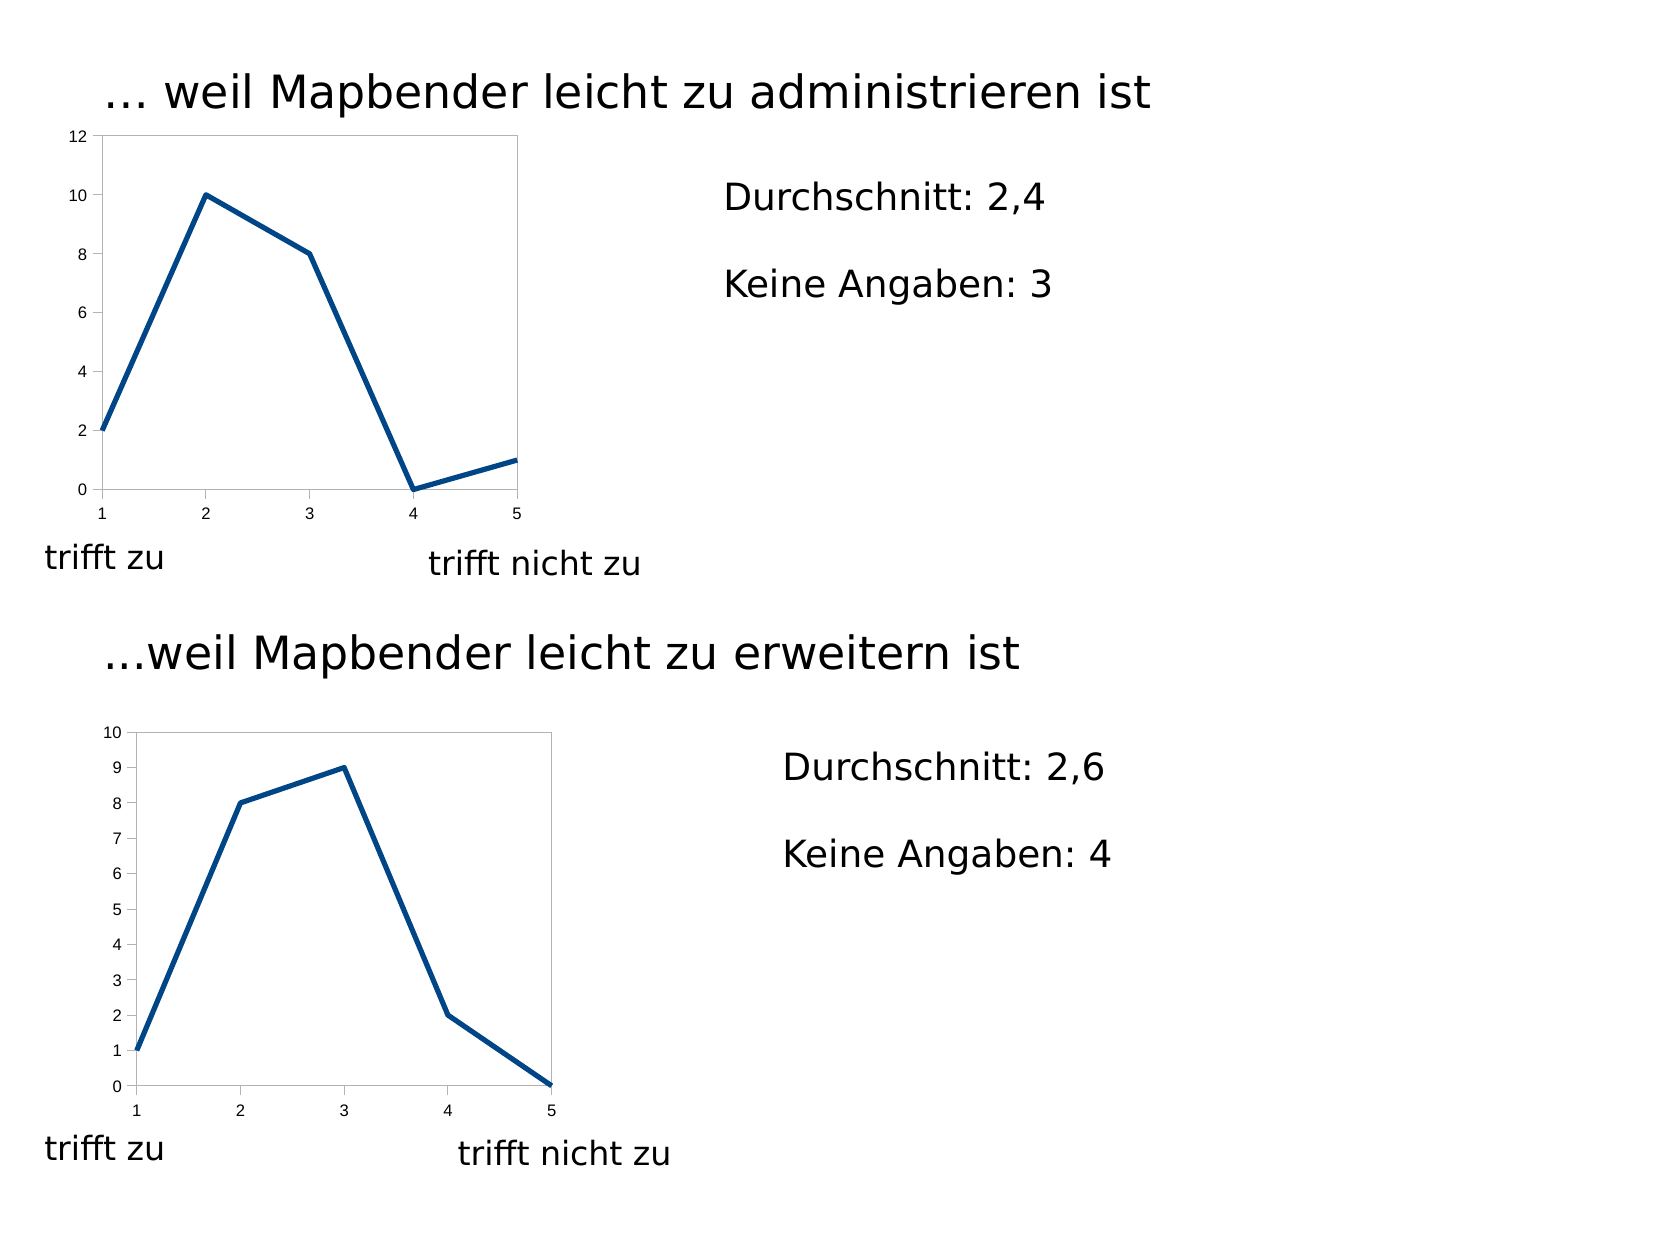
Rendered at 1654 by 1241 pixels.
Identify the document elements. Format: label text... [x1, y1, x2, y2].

text_box trifft zu [29, 531, 207, 585]
text_box Durchschnitt: 2,6 Keine Angaben: 4 [767, 738, 1300, 884]
chart [88, 708, 562, 1123]
text_box ...weil Mapbender leicht zu erweitern ist [88, 620, 1418, 689]
text_box trifft nicht zu [413, 537, 680, 591]
text_box Durchschnitt: 2,4 Keine Angaben: 3 [708, 168, 1447, 314]
text_box trifft zu [29, 1122, 237, 1182]
chart [59, 118, 532, 532]
text_box trifft nicht zu [442, 1127, 739, 1182]
text_box … weil Mapbender leicht zu administrieren ist [88, 59, 1270, 128]
